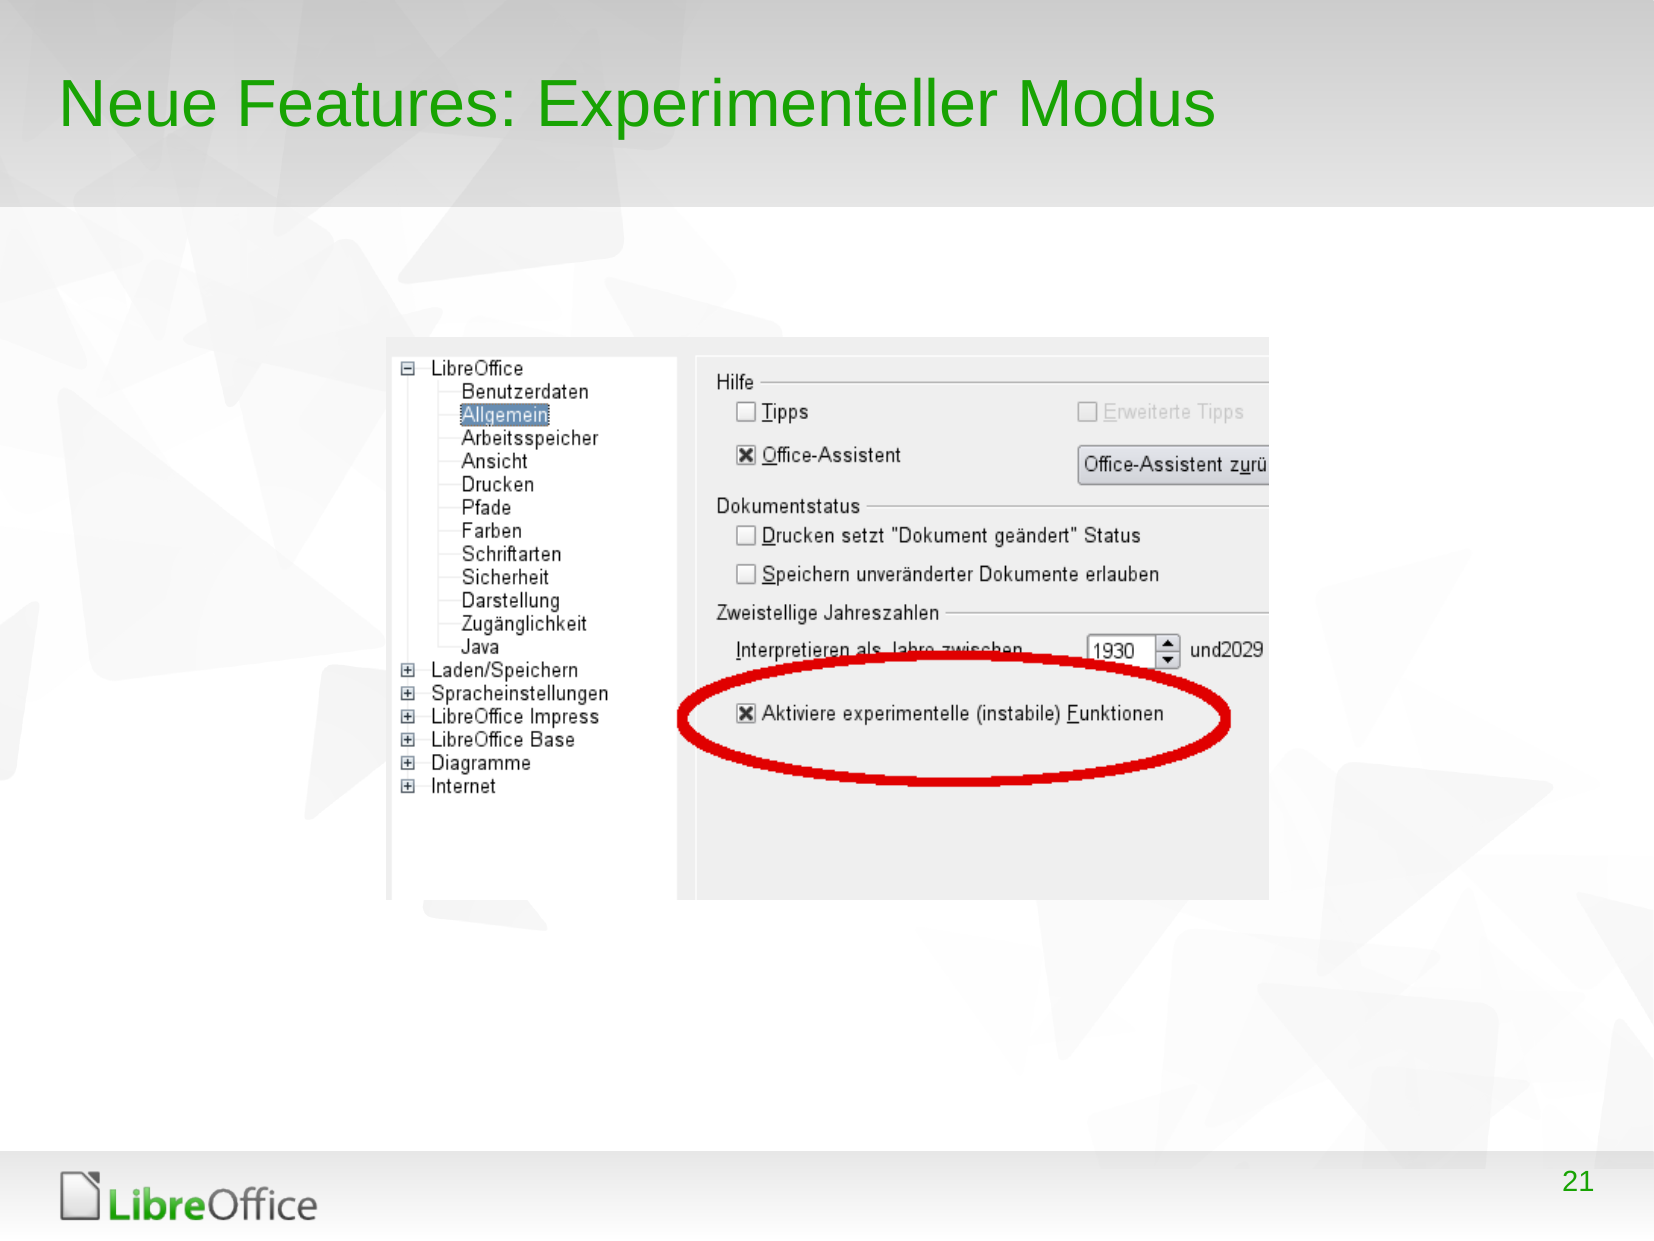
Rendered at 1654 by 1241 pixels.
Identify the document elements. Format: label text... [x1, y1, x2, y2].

picture [0, 0, 1654, 1169]
picture [41, 1152, 337, 1240]
title Neue Features: Experimenteller Modus [59, 29, 1595, 178]
